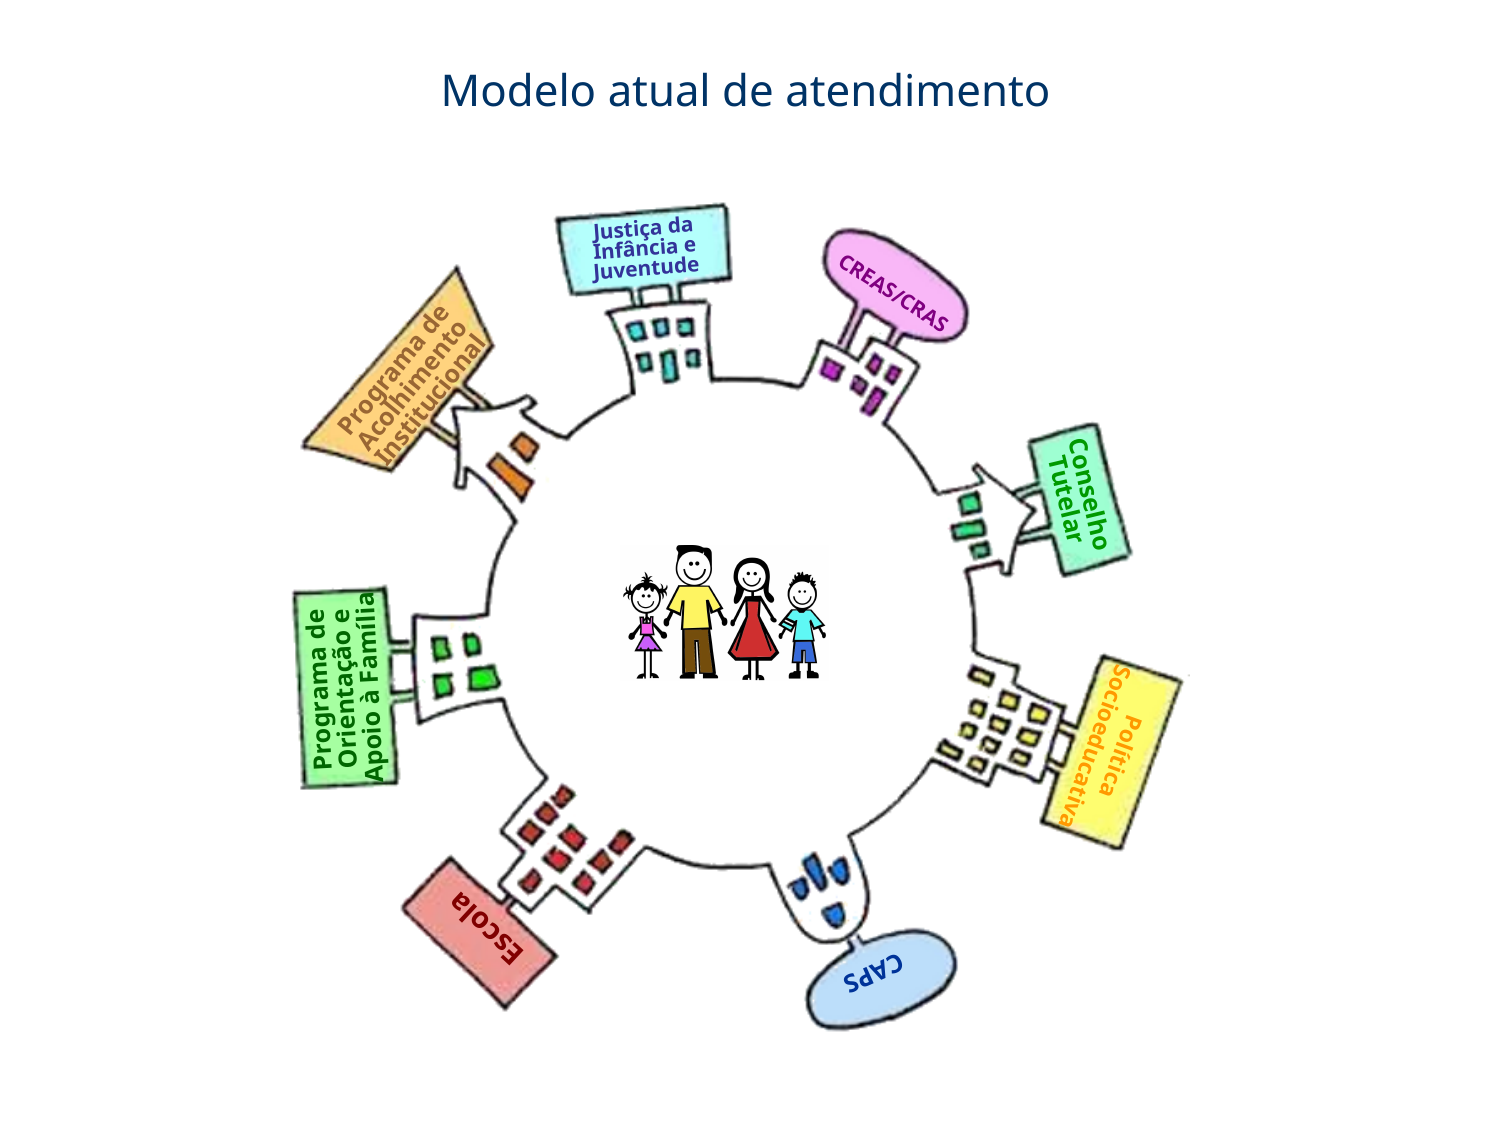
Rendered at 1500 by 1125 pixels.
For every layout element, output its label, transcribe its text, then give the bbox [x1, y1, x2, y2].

text_box Escola [376, 826, 593, 1033]
text_box Conselho Tutelar [1022, 392, 1131, 603]
text_box Política Socioeducativa [1039, 640, 1178, 865]
text_box CREAS/CRAS [788, 214, 1000, 371]
text_box Modelo atual de atendimento [29, 54, 1463, 123]
picture [289, 193, 1190, 1035]
text_box CAPS [772, 913, 976, 1037]
text_box Programa de Acolhimento Institucional [315, 280, 511, 492]
text_box Programa de Orientação e Apoio à Família [293, 574, 398, 804]
text_box Justiça da Infância e Juventude [418, 194, 871, 302]
